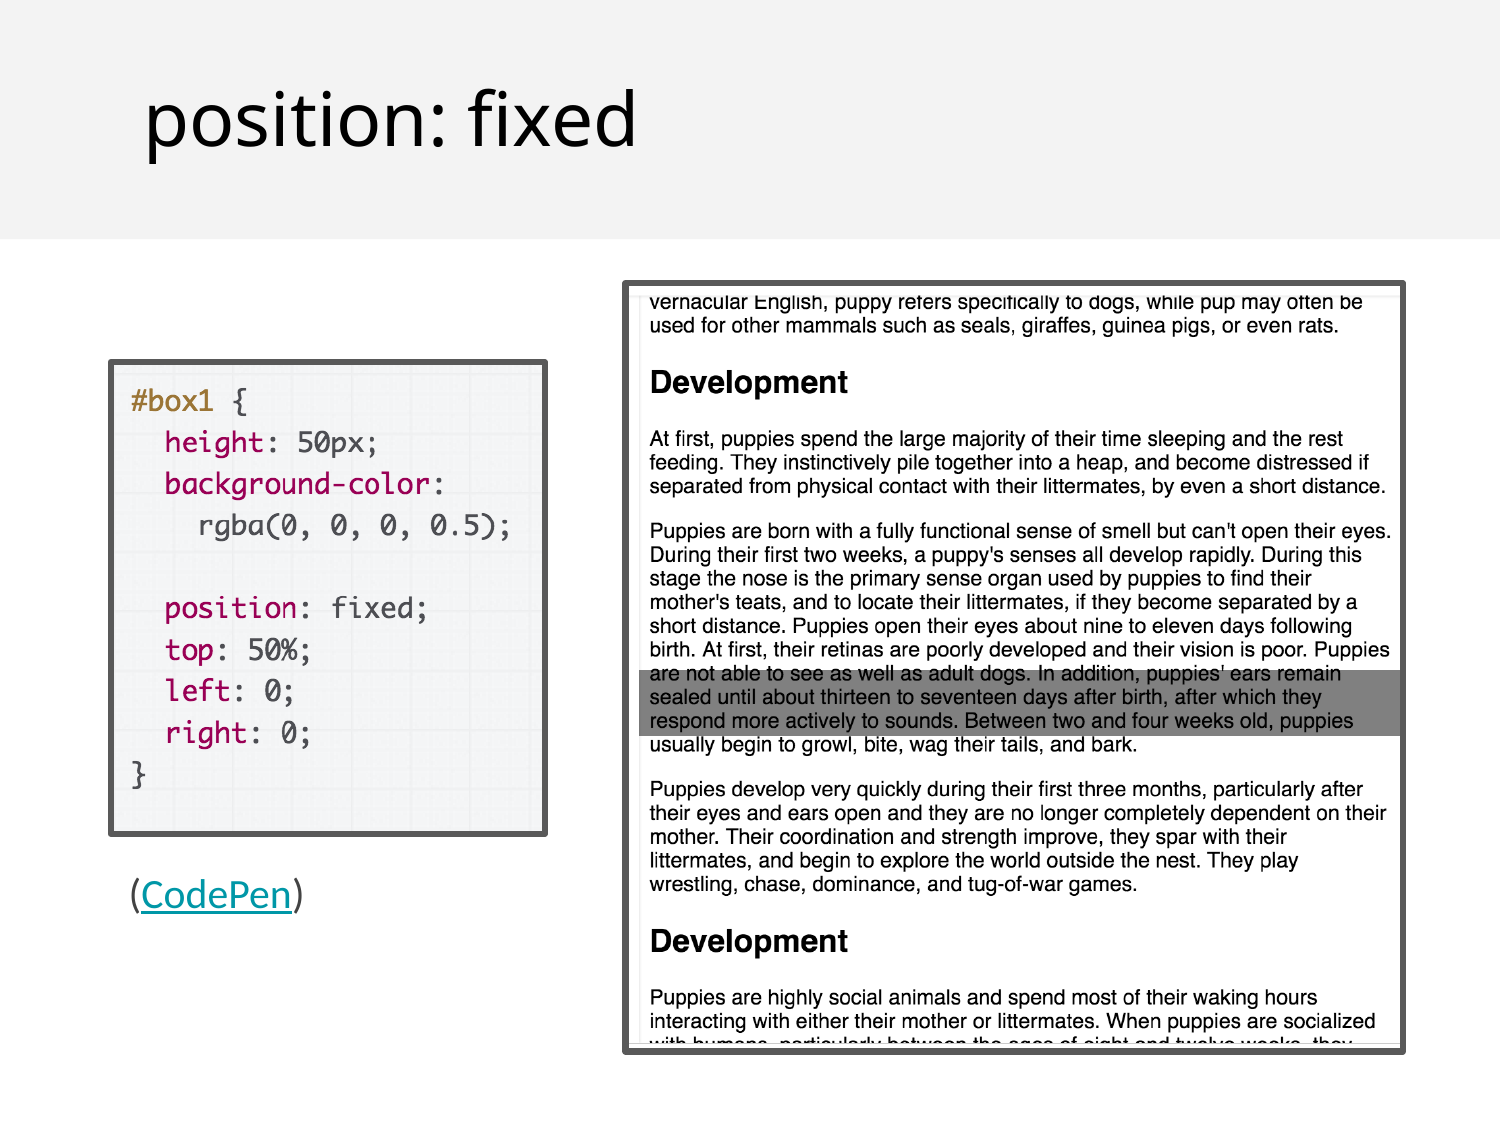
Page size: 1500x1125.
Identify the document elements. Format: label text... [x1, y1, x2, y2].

list (CodePen) [113, 844, 356, 957]
picture [628, 286, 1400, 1049]
picture [113, 365, 542, 831]
title position: fixed [128, 56, 1372, 183]
